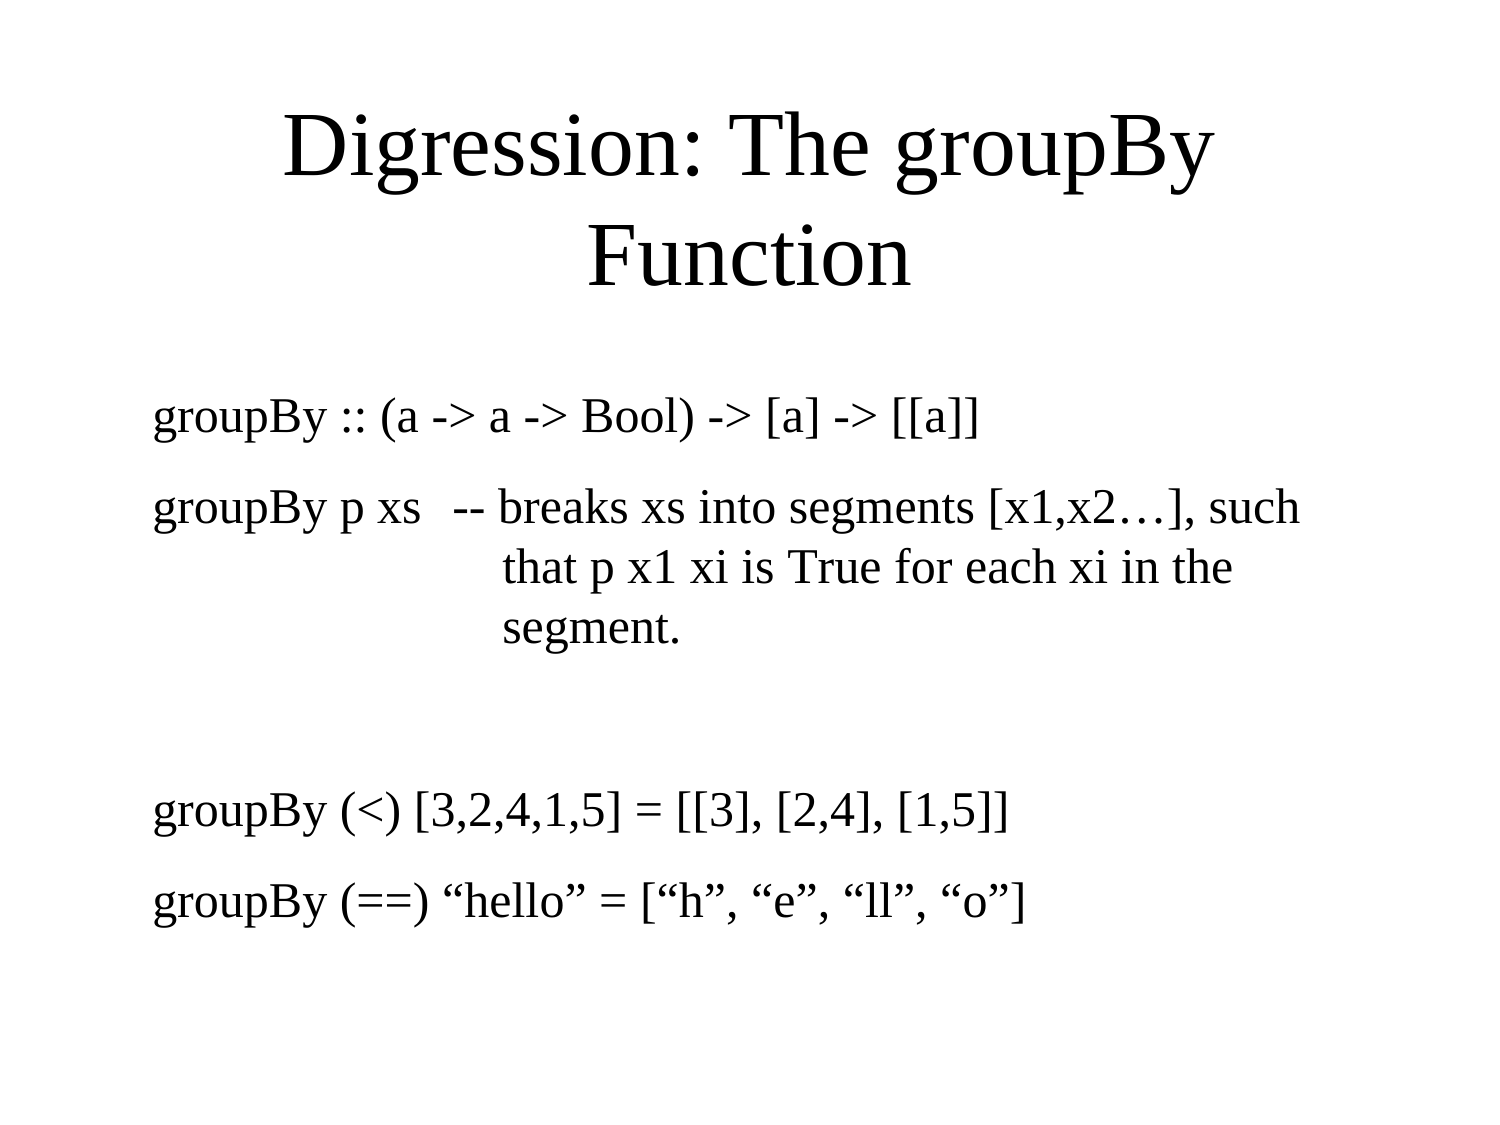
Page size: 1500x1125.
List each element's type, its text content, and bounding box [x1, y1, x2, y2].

title Digression: The groupBy Function [112, 76, 1388, 312]
text_box groupBy :: (a -> a -> Bool) -> [a] -> [[a]] groupBy p xs -- breaks xs into segments [x1,x2…], such that p x1 xi is True for each xi in the segment. groupBy (<) [3,2,4,1,5] = [[3], [2,4], [1,5]] groupBy (==) “hello” = [“h”, “e”, “ll”, “o”] [137, 374, 1351, 936]
